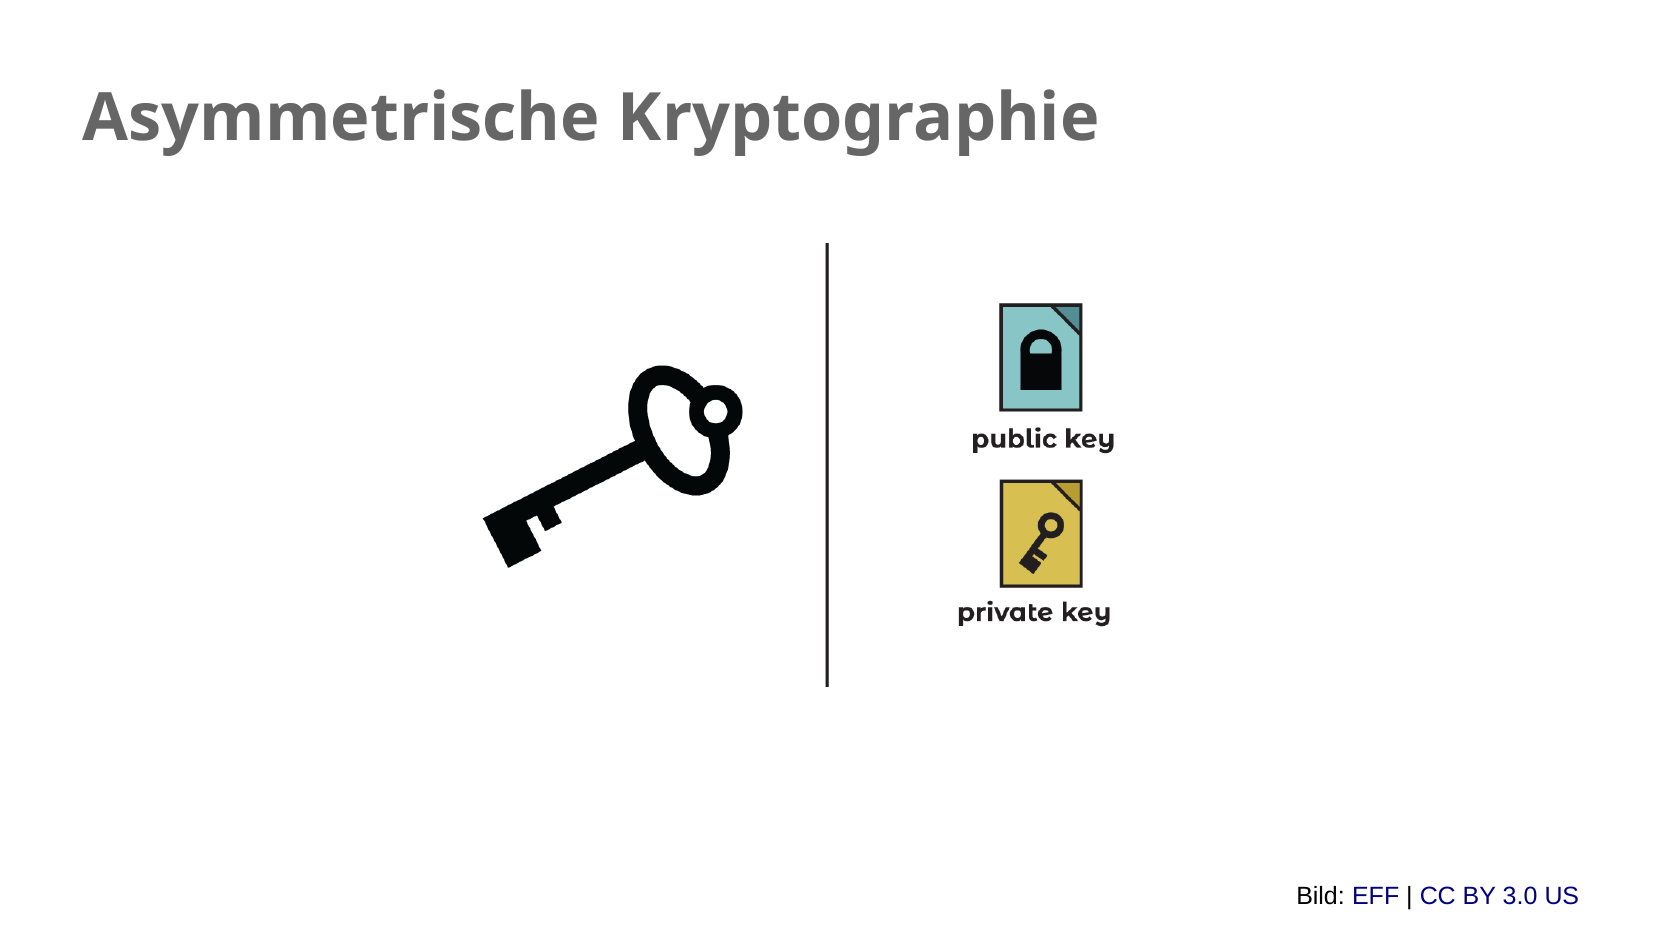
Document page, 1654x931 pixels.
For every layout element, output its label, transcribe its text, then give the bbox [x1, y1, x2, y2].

title Asymmetrische Kryptographie [82, 37, 1571, 193]
picture [383, 243, 1270, 687]
text_box Bild: EFF | CC BY 3.0 US [1281, 874, 1607, 931]
